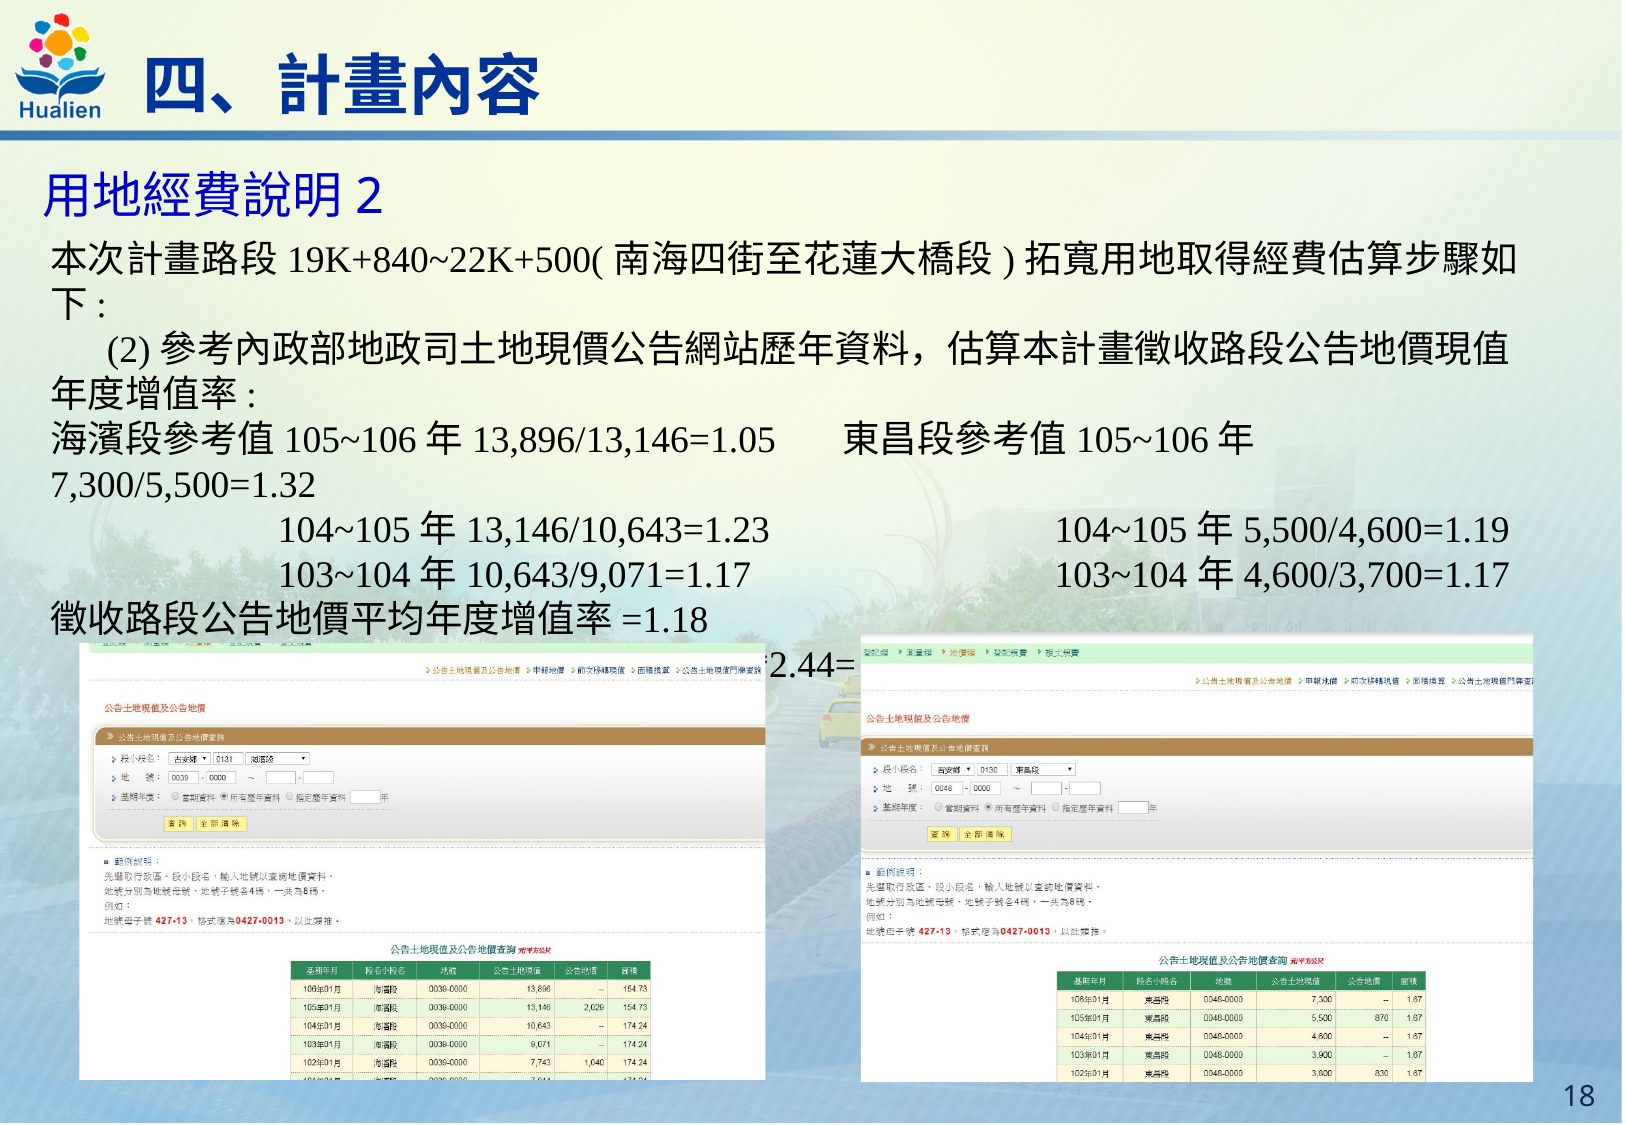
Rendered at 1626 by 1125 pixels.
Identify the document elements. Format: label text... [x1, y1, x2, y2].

text_box 本次計畫路段19K+840~22K+500(南海四街至花蓮大橋段)拓寬用地取得經費估算步驟如下: (2)參考內政部地政司土地現價公告網站歷年資料，估算本計畫徵收路段公告地價現值年度增值率: 海濱段參考值105~106年13,896/13,146=1.05 東昌段參考值105~106年7,300/5,500=1.32 104~105年13,146/10,643=1.23 104~105年5,500/4,600=1.19 103~104年10,643/9,071=1.17 103~104年4,600/3,700=1.17 徵收路段公告地價平均年度增值率=1.18 (3)私人用地取得經費估算為:公告地價*2.44=預估協議價購金額 (4)公有地取得以公告現值辦理。 [35, 227, 1534, 737]
text_box 用地經費說明2 [27, 155, 399, 231]
slide_number <number> [1533, 1069, 1625, 1113]
text_box 四、計畫內容 [127, 36, 943, 129]
picture [0, 0, 1622, 1123]
